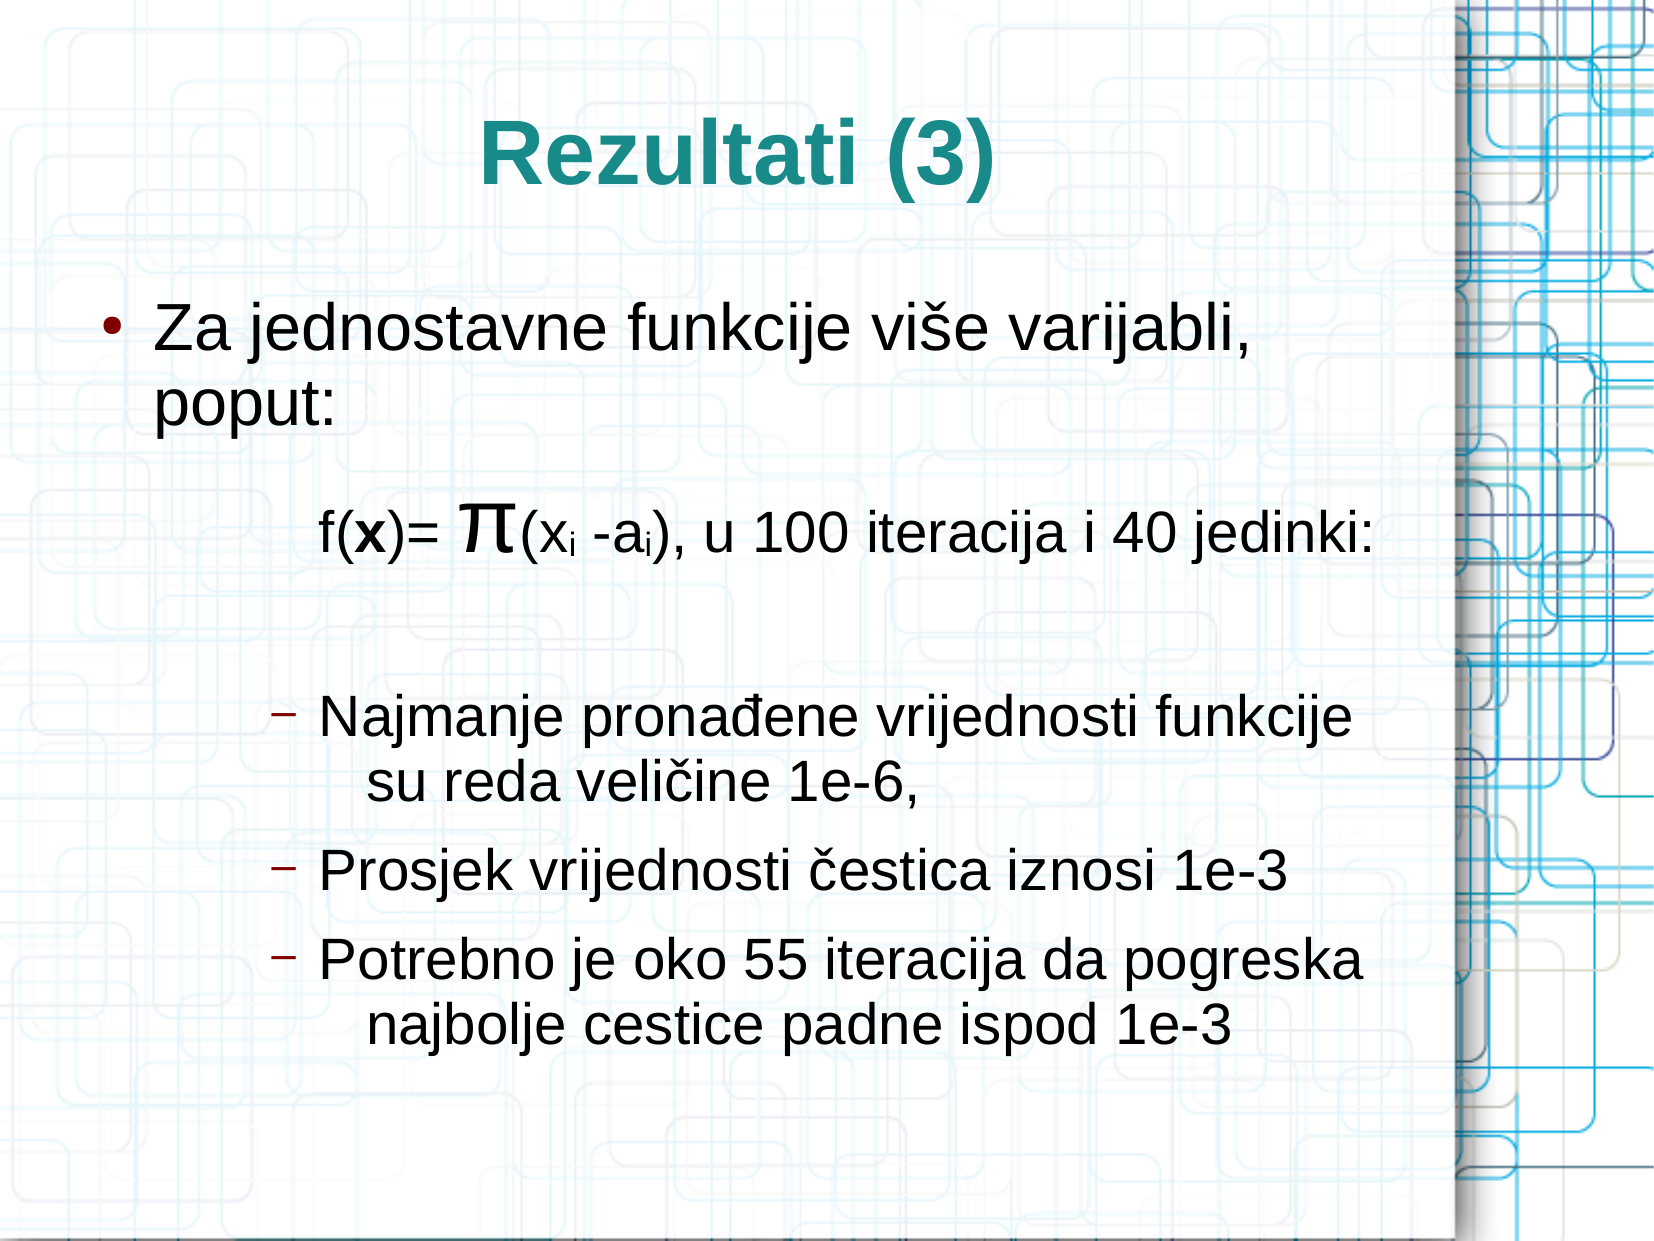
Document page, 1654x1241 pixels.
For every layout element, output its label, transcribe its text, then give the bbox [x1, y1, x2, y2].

list Za jednostavne funkcije više varijabli, poput: f(x)= π(xi -ai), u 100 iteracija i 40 jedinki: Najmanje pronađene vrijednosti funkcije su reda veličine 1e-6, Prosjek vrijednosti čestica iznosi 1e-3 Potrebno je oko 55 iteracija da pogreska najbolje cestice padne ispod 1e-3 [82, 290, 1418, 1241]
picture [0, 0, 1654, 1241]
title Rezultati (3) [59, 56, 1418, 250]
